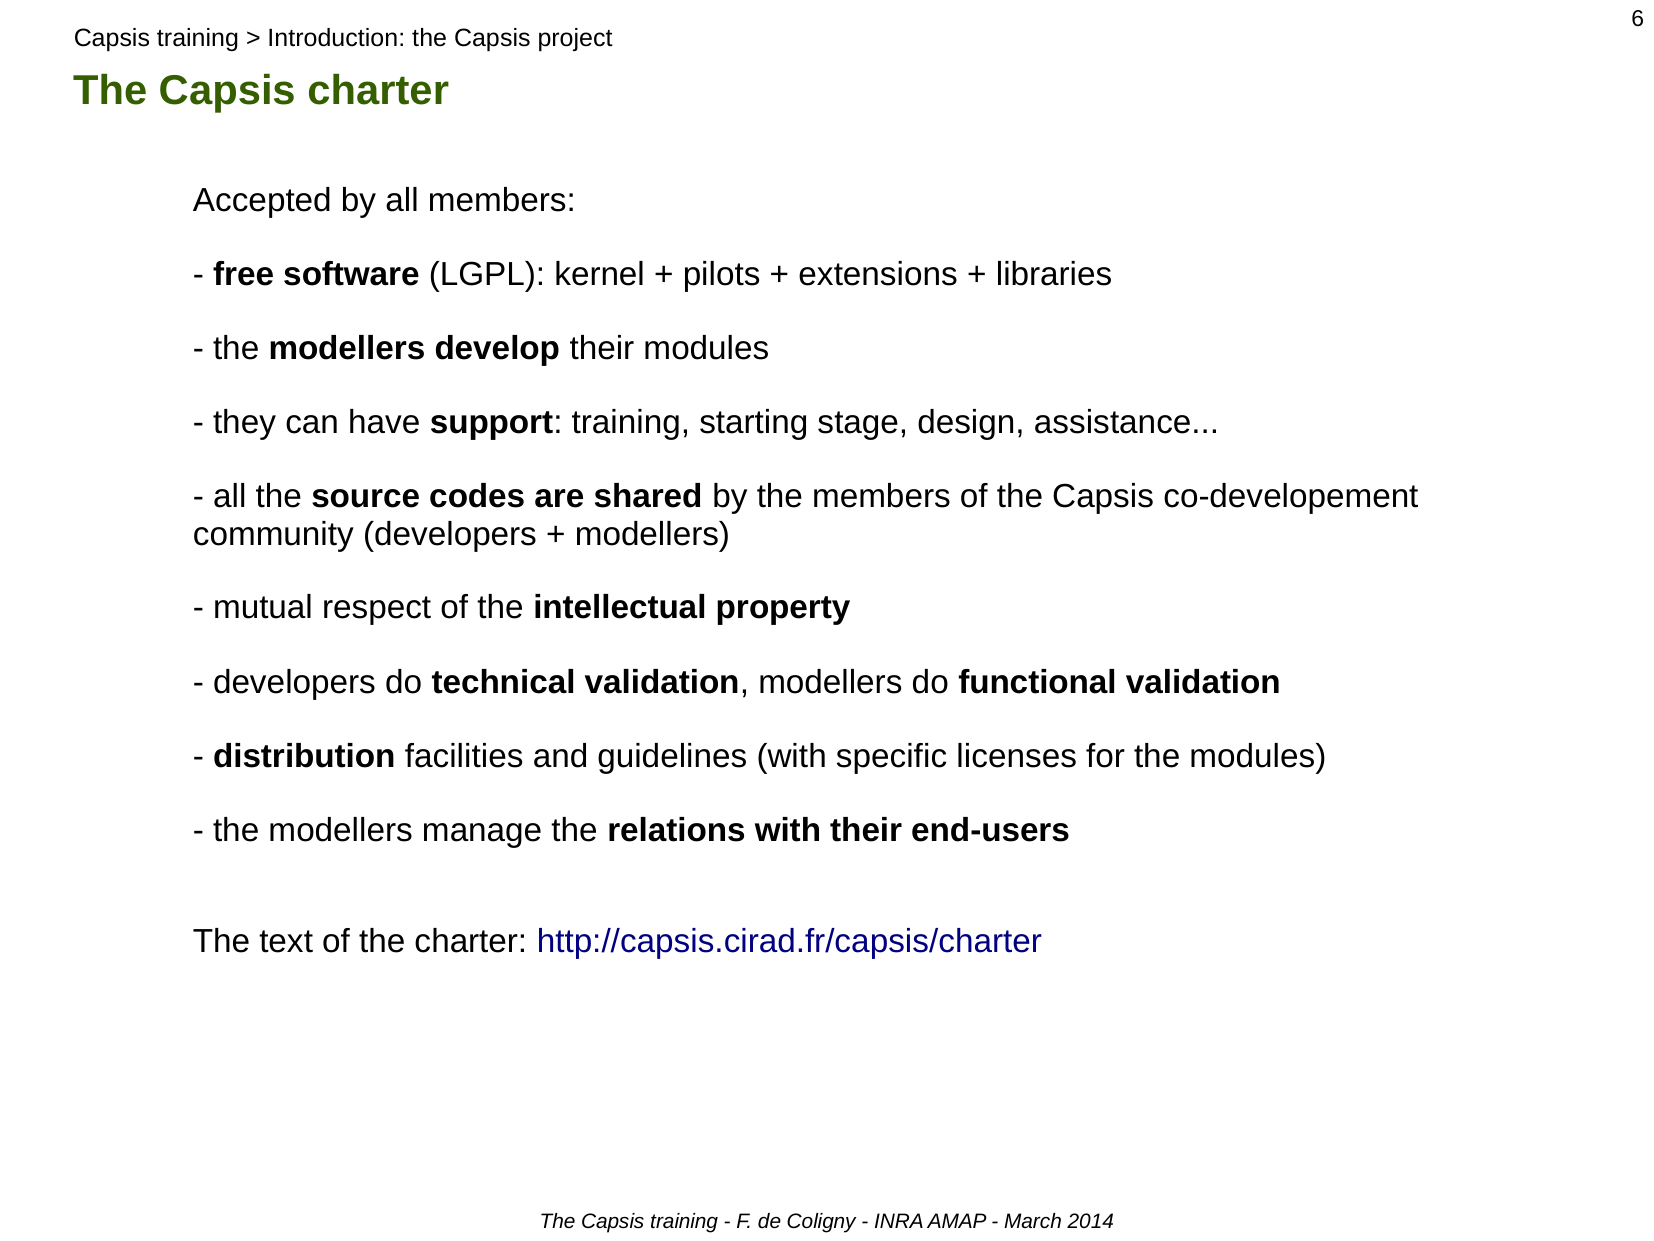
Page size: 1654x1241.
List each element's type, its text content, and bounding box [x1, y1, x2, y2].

text_box The Capsis charter [58, 59, 1151, 122]
text_box The Capsis training - F. de Coligny - INRA AMAP - March 2014 [0, 1201, 1654, 1241]
text_box Accepted by all members: - free software (LGPL): kernel + pilots + extensions + libraries - the modellers develop their modules - they can have support: training, starting stage, design, assistance... - all the source codes are shared by the members of the Capsis co-developement community (developers + modellers) - mutual respect of the intellectual property - developers do technical validation, modellers do functional validation - distribution facilities and guidelines (with specific licenses for the modules) - the modellers manage the relations with their end-users The text of the charter: http://capsis.cirad.fr/capsis/charter [178, 174, 1596, 977]
text_box Capsis training > Introduction: the Capsis project [59, 16, 1004, 60]
